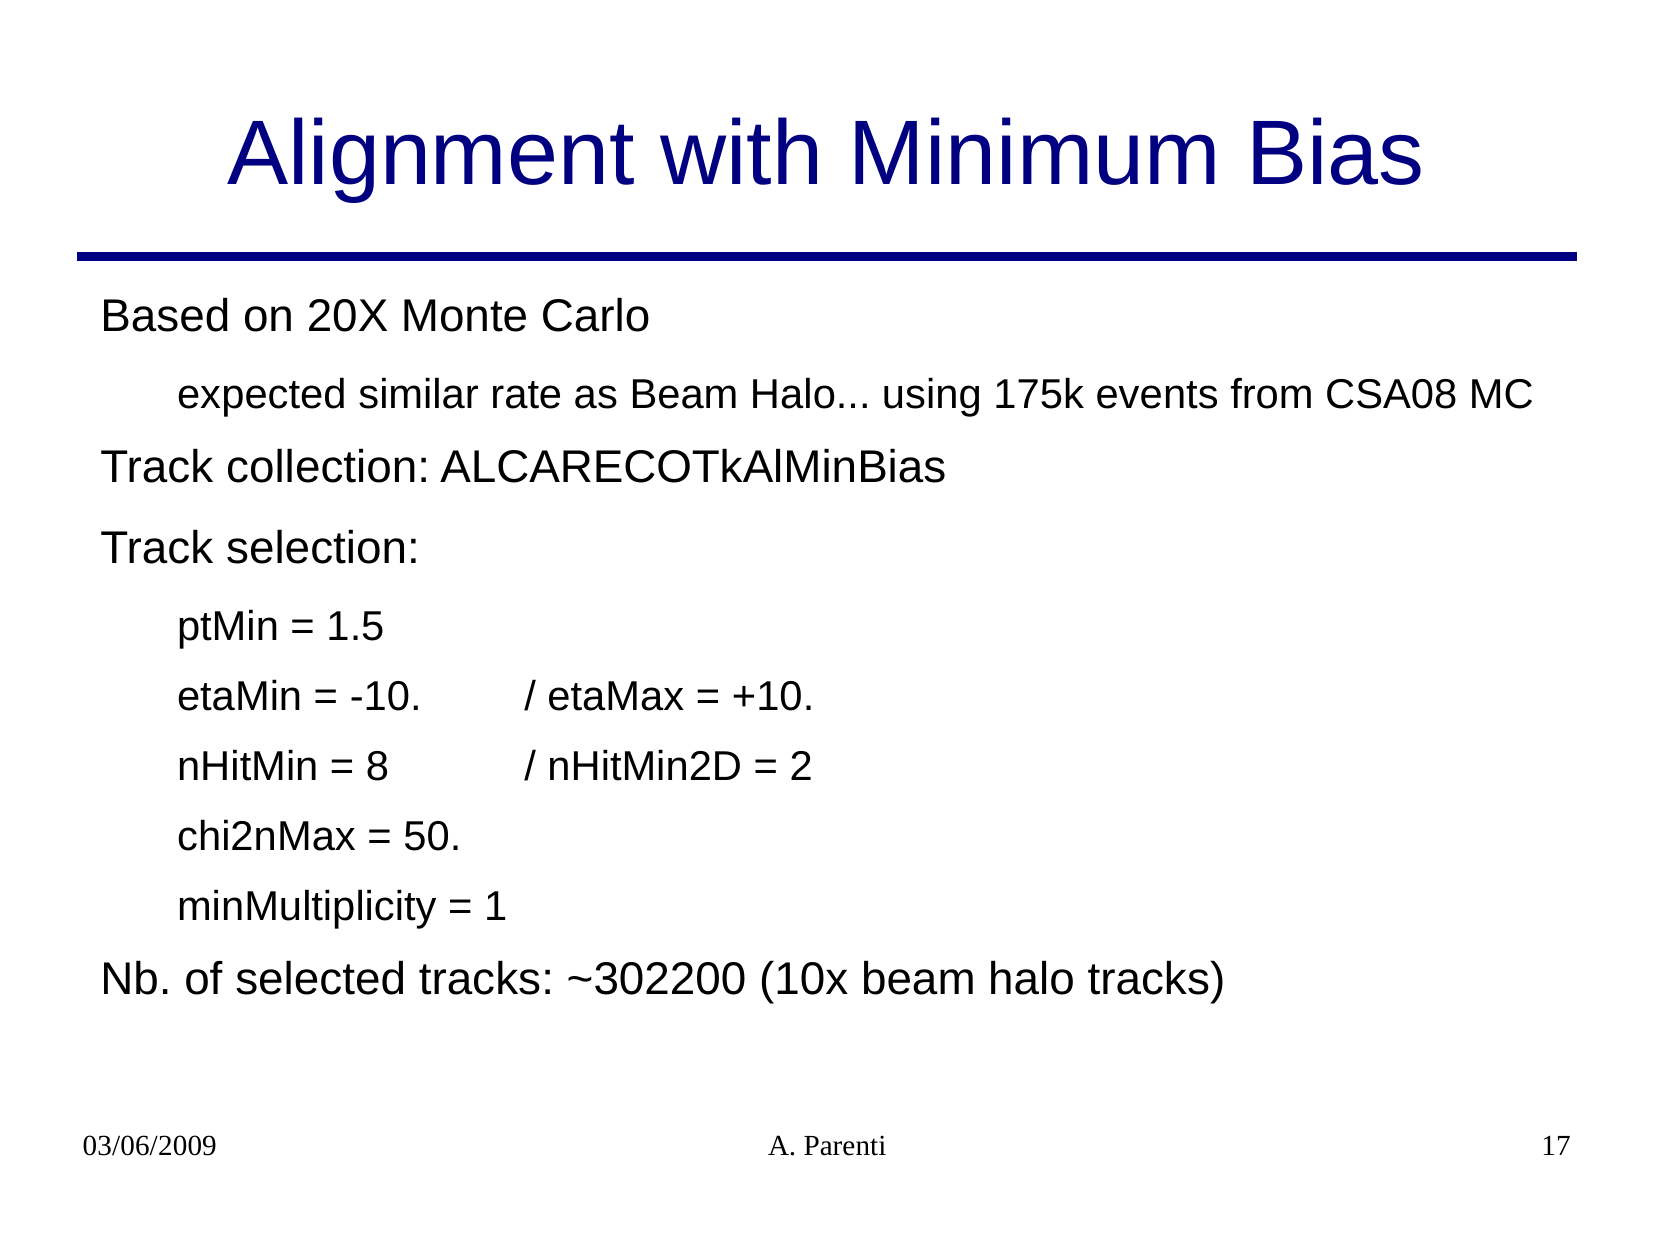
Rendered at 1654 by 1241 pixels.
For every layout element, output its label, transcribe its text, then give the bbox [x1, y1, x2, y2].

list Based on 20X Monte Carlo expected similar rate as Beam Halo... using 175k events from CSA08 MC Track collection: ALCARECOTkAlMinBias Track selection: ptMin = 1.5 etaMin = -10. / etaMax = +10. nHitMin = 8 / nHitMin2D = 2 chi2nMax = 50. minMultiplicity = 1 Nb. of selected tracks: ~302200 (10x beam halo tracks) [82, 290, 1571, 1094]
title Alignment with Minimum Bias [82, 56, 1571, 250]
